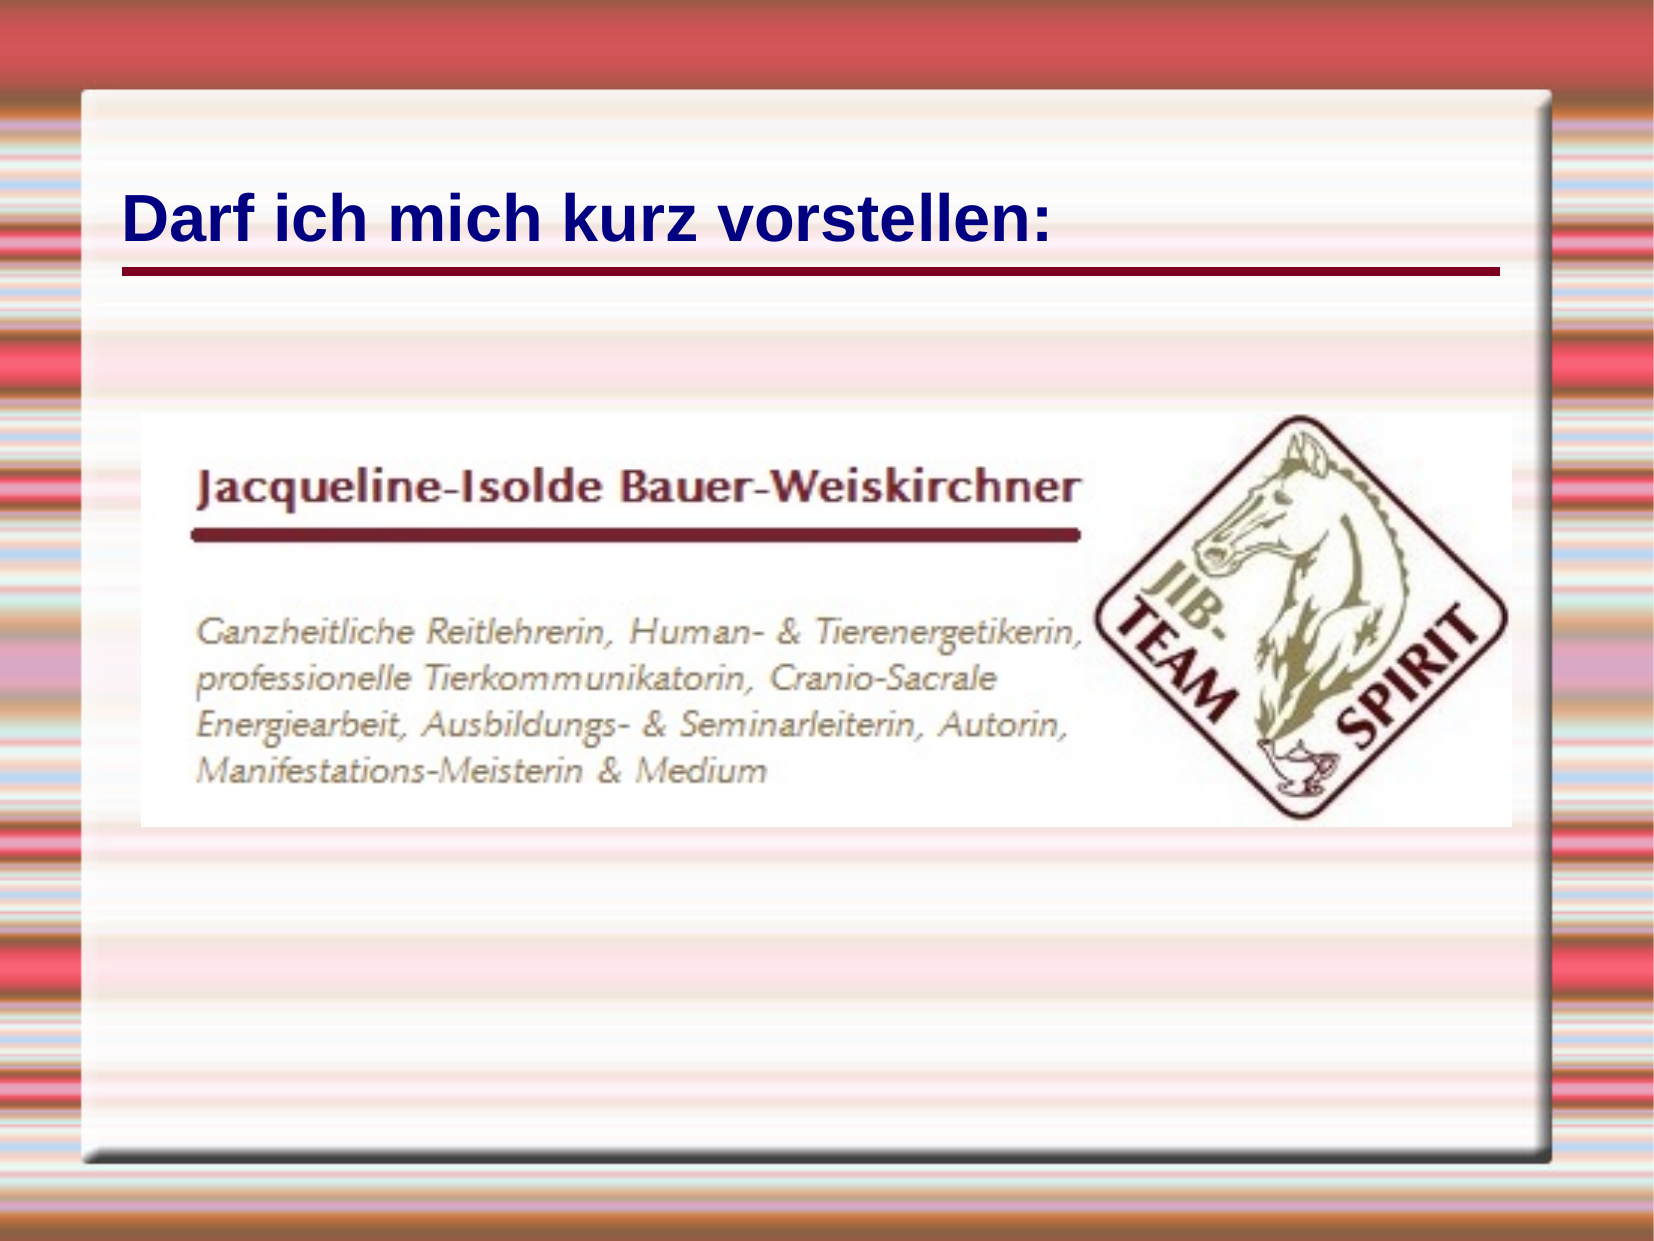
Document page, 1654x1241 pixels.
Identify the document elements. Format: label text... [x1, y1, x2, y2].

title Darf ich mich kurz vorstellen: [121, 114, 1534, 322]
picture [0, 0, 1654, 1241]
